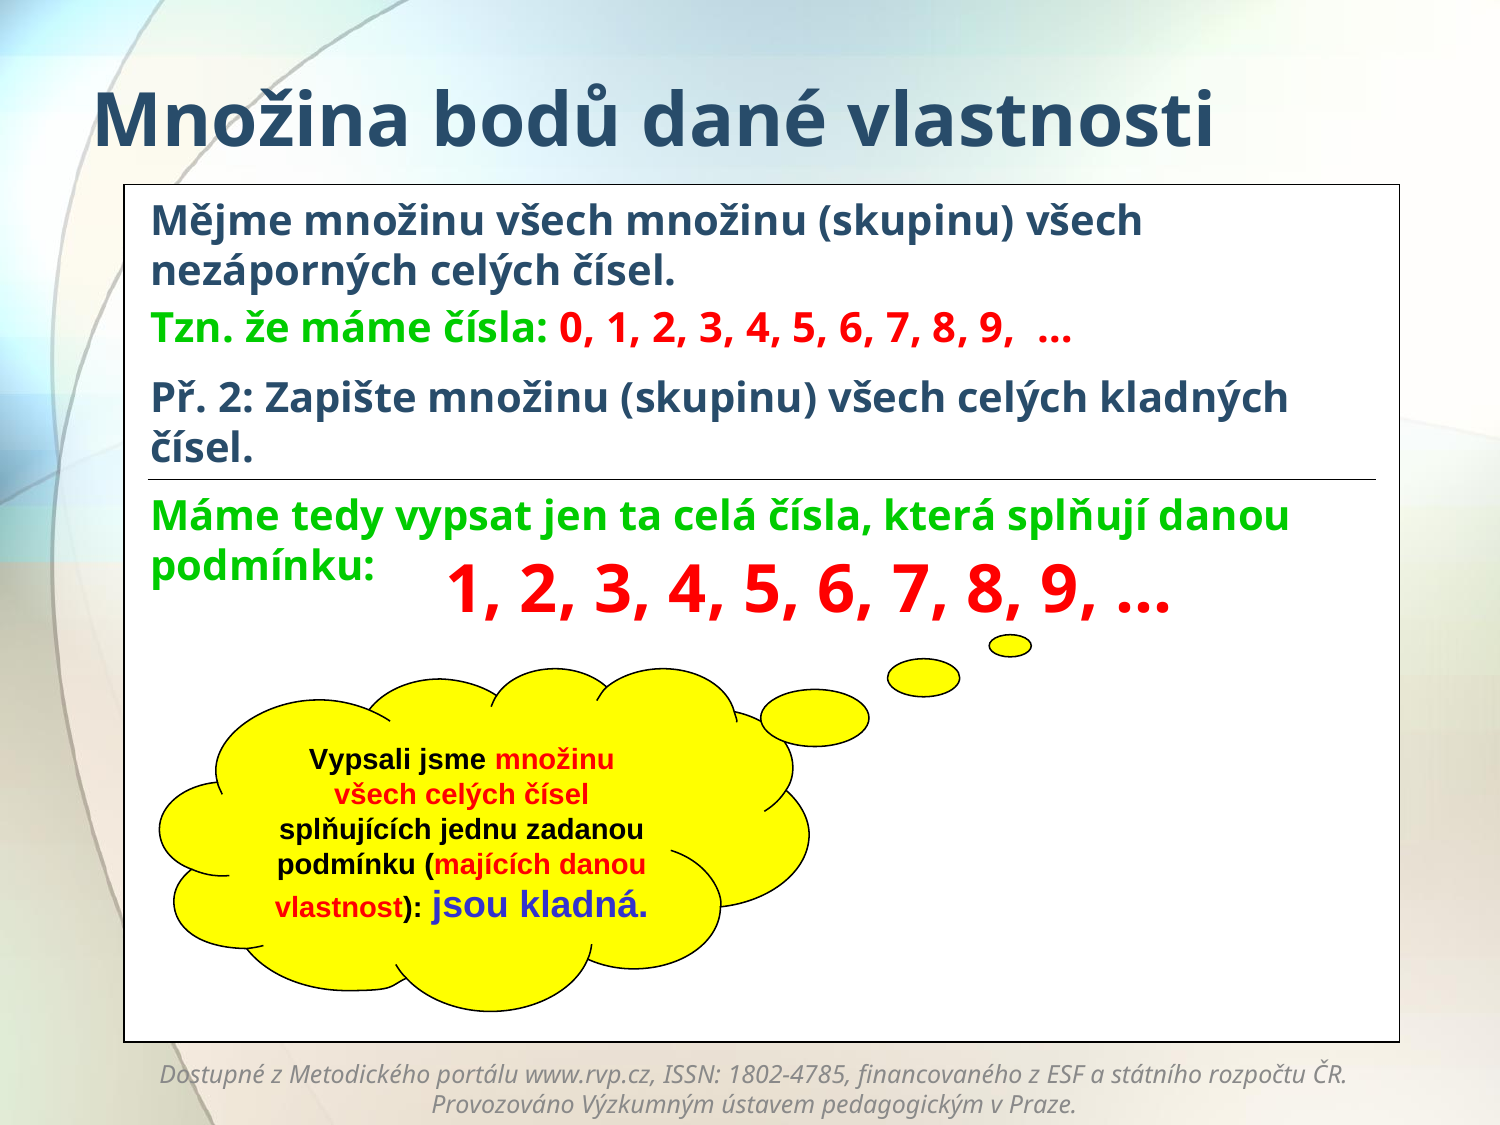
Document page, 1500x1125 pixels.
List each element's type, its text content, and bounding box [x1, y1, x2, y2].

text_box Př. 2: Zapište množinu (skupinu) všech celých kladných čísel. [135, 373, 1377, 468]
text_box Mějme množinu všech množinu (skupinu) všech nezáporných celých čísel. [135, 196, 1377, 278]
text_box Tzn. že máme čísla: 0, 1, 2, 3, 4, 5, 6, 7, 8, 9, … [135, 278, 1400, 374]
text_box Vypsali jsme množinu všech celých čísel splňujících jednu zadanou podmínku (majících danou vlastnost): jsou kladná. [887, 658, 960, 697]
text_box Máme tedy vypsat jen ta celá čísla, která splňují danou podmínku: [135, 491, 1400, 587]
text_box Vypsali jsme množinu všech celých čísel splňujících jednu zadanou podmínku (majících danou vlastnost): jsou kladná. [159, 668, 869, 1012]
text_box [123, 184, 1400, 1042]
picture [0, 0, 1500, 1125]
text_box 1, 2, 3, 4, 5, 6, 7, 8, 9, … [430, 538, 1388, 634]
title Množina bodů dané vlastnosti [76, 74, 1412, 177]
